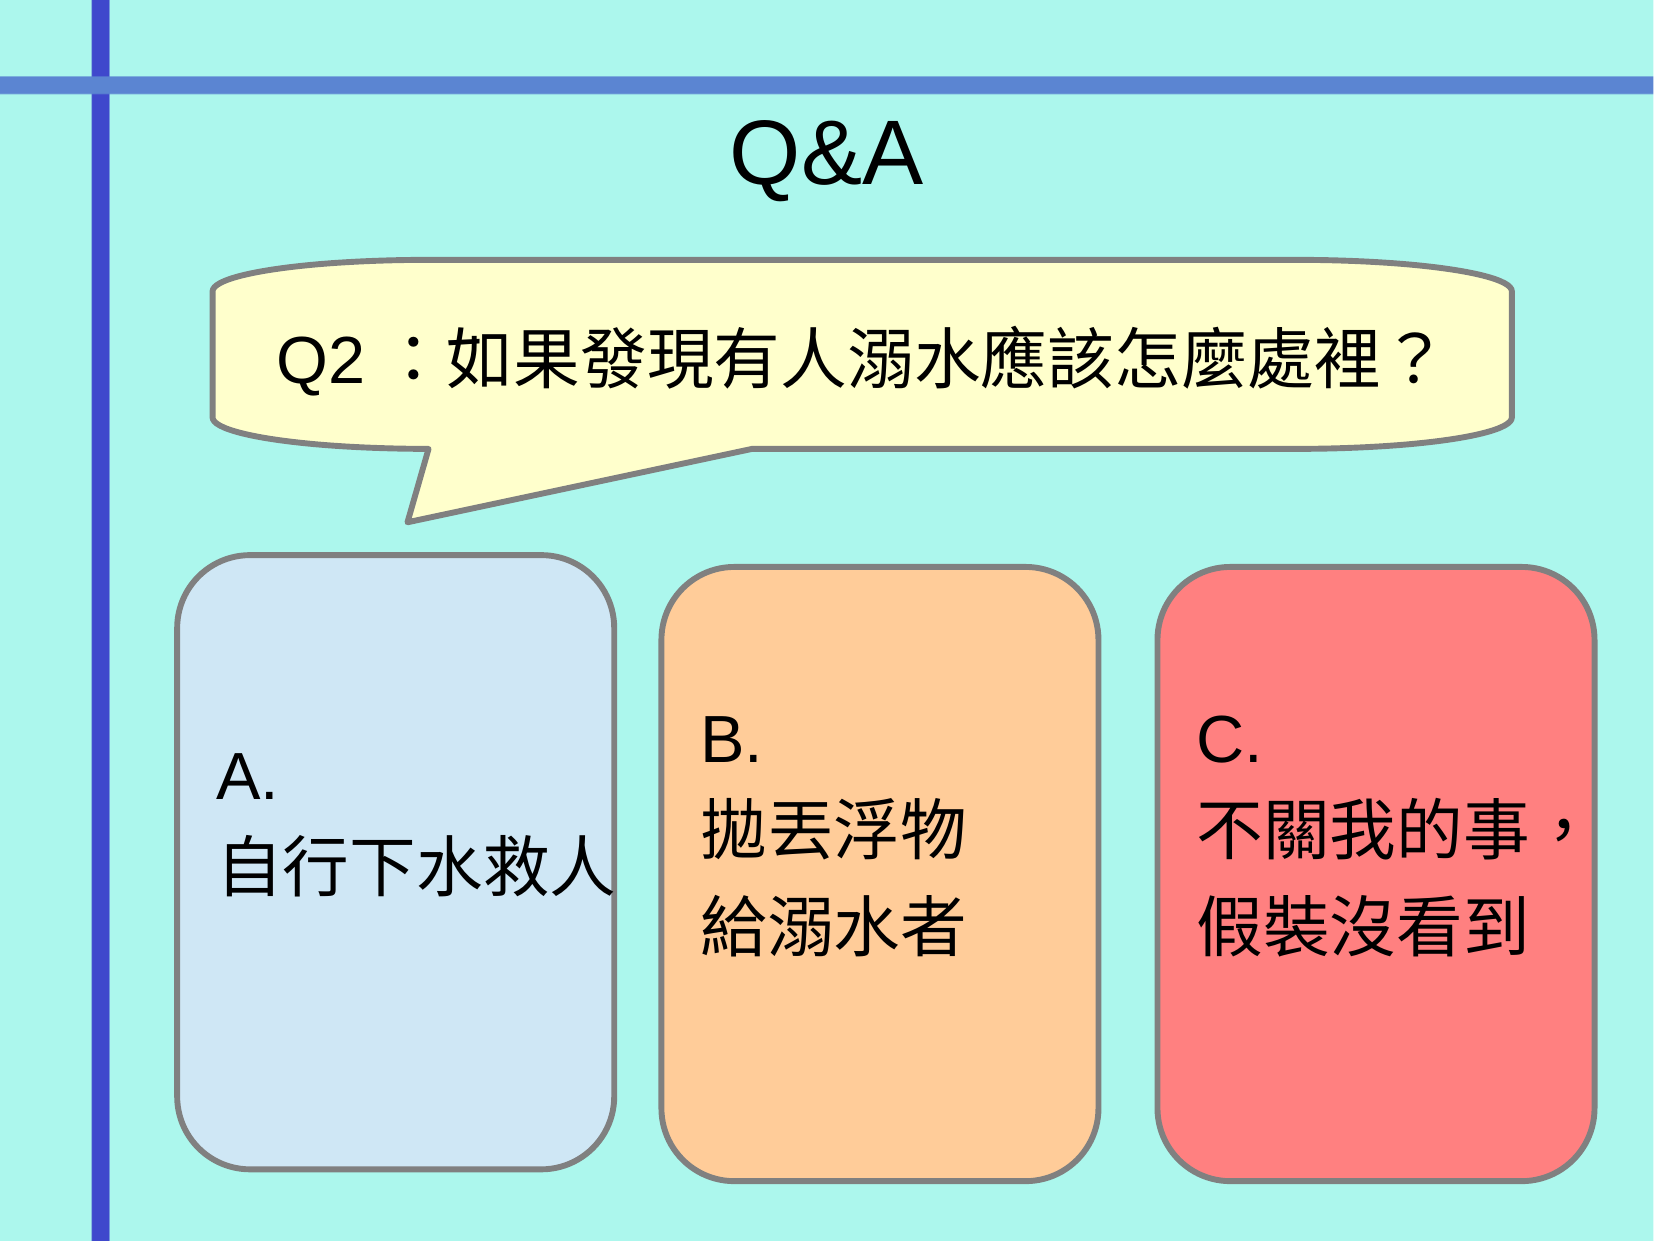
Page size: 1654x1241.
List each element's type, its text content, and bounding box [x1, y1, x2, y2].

title Q&A [82, 49, 1571, 257]
text_box Q2：如果發現有人溺水應該怎麼處裡？ [212, 259, 1512, 523]
text_box B. 拋丟浮物 給溺水者 [661, 566, 1099, 1182]
picture [0, 0, 1654, 1241]
text_box C. 不關我的事， 假裝沒看到 [1157, 566, 1595, 1182]
text_box A. 自行下水救人 [177, 555, 615, 1170]
